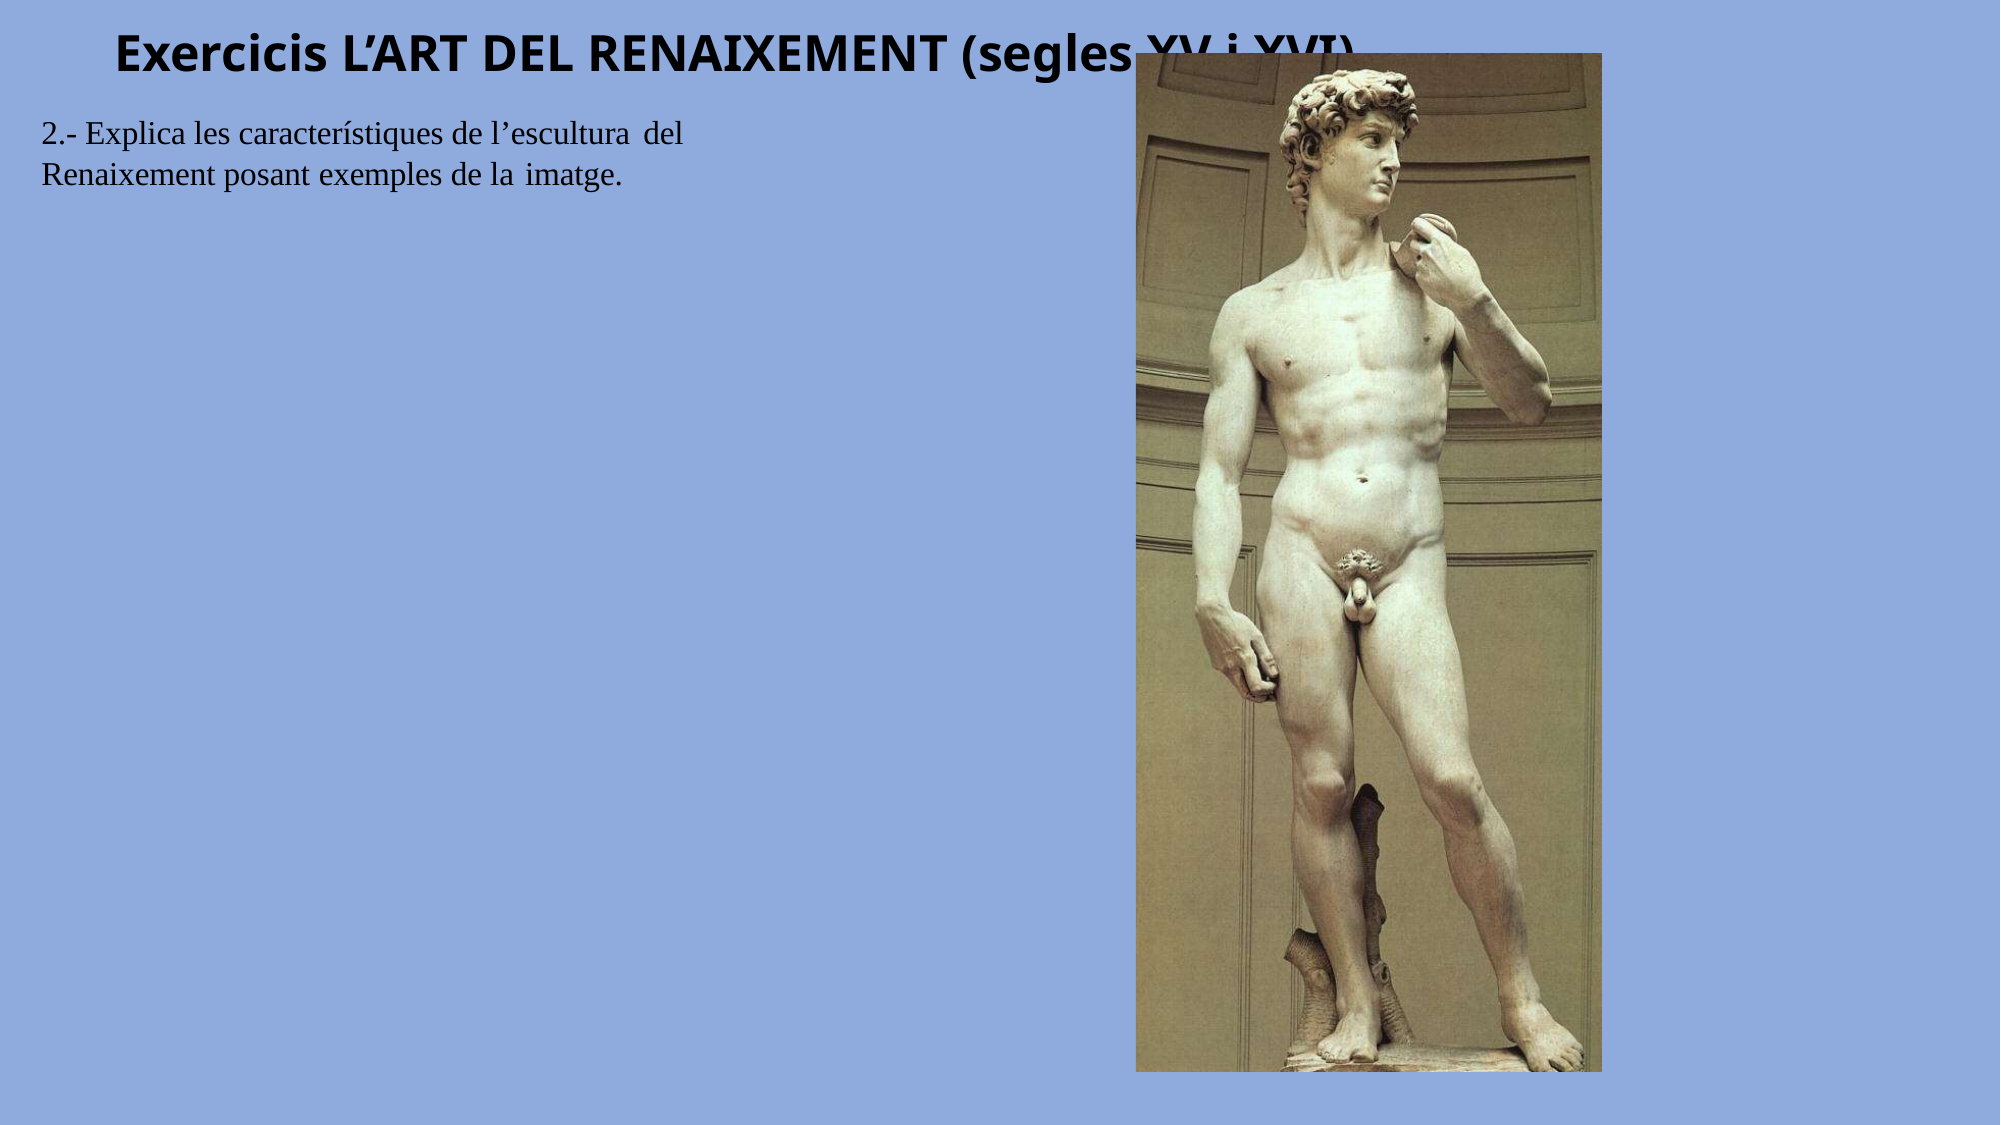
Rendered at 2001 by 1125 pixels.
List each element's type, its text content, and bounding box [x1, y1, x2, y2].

title Exercicis L’ART DEL RENAIXEMENT (segles XV i XVI). [112, 18, 1925, 82]
text_box [1136, 53, 1602, 1072]
text_box 2.- Explica les característiques de l’escultura del Renaixement posant exemples de la imatge. [39, 109, 747, 194]
